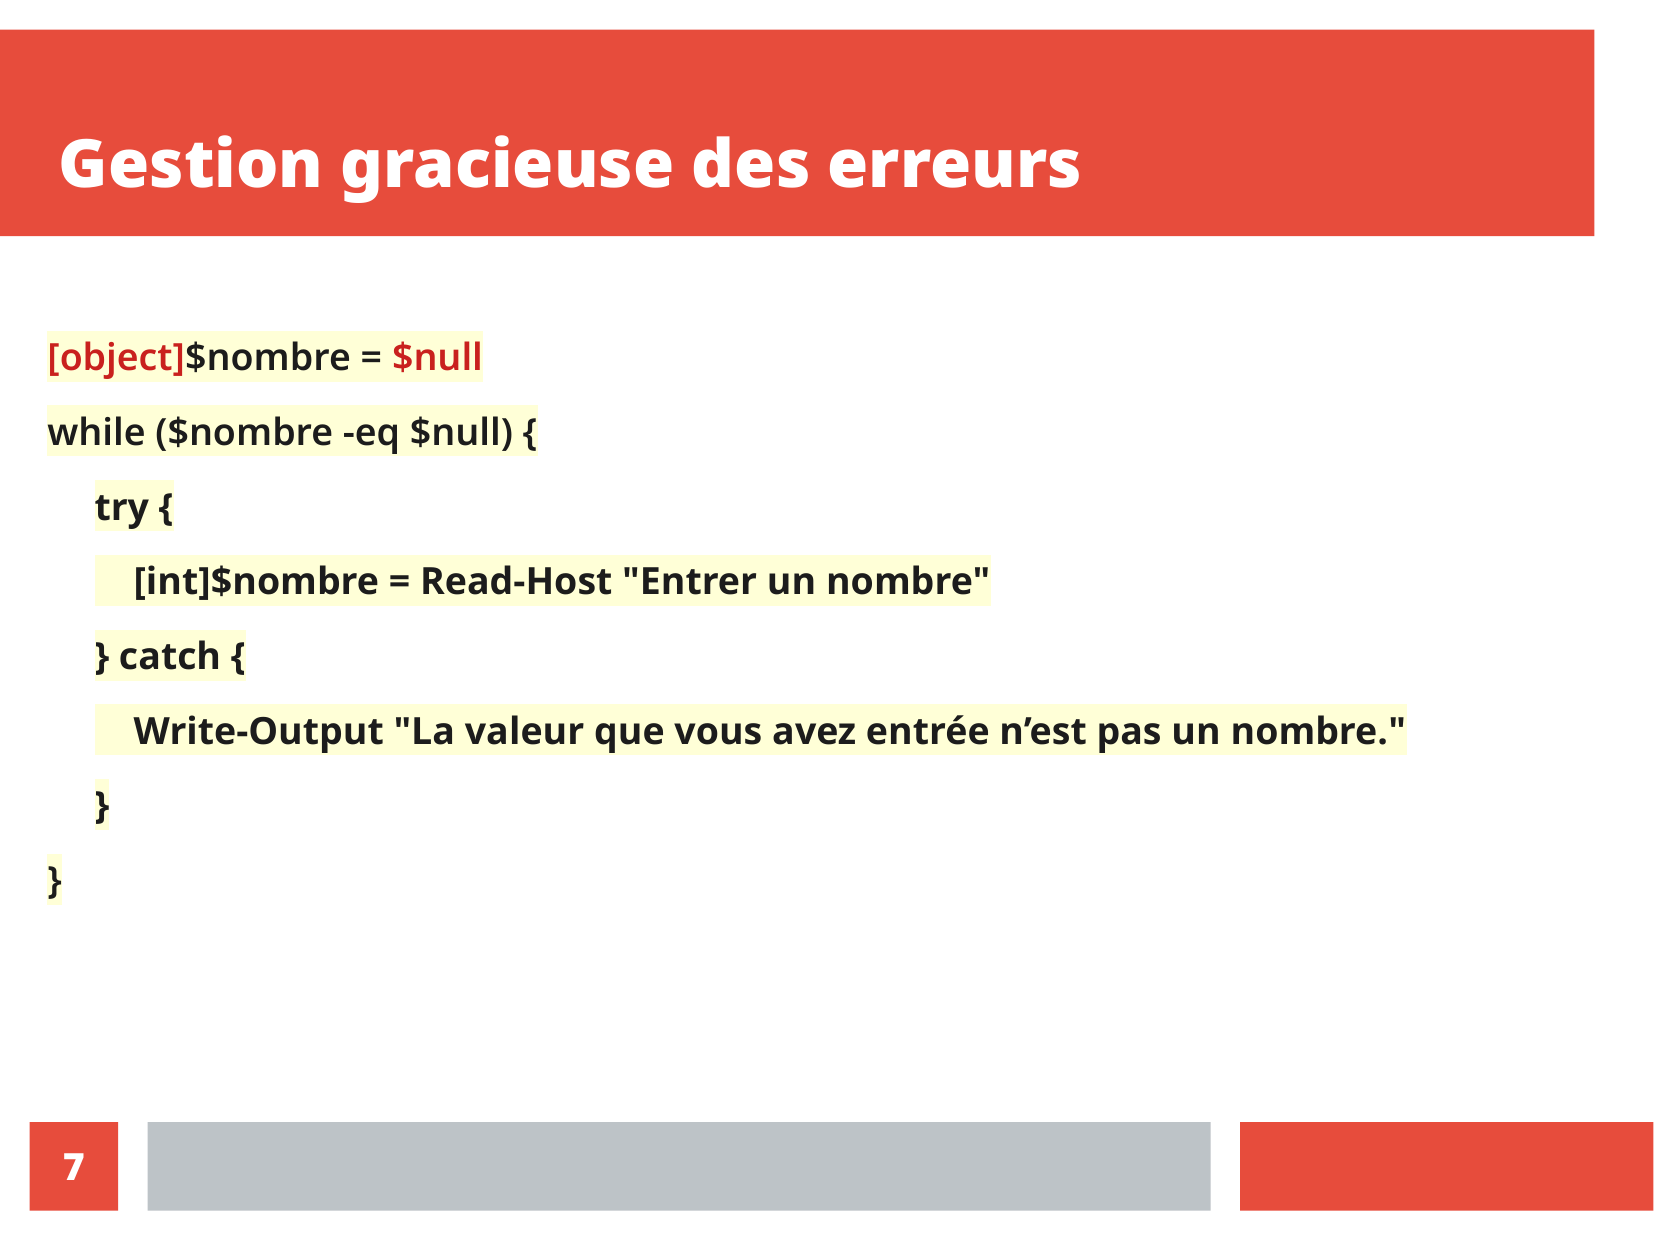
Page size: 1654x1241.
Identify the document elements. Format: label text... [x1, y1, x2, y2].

list [object]$nombre = $null while ($nombre -eq $null) { try { [int]$nombre = Read-Host "Entrer un nombre" } catch { Write-Output "La valeur que vous avez entrée n’est pas un nombre." } } [47, 330, 1618, 1099]
title Gestion gracieuse des erreurs [59, 59, 1595, 207]
